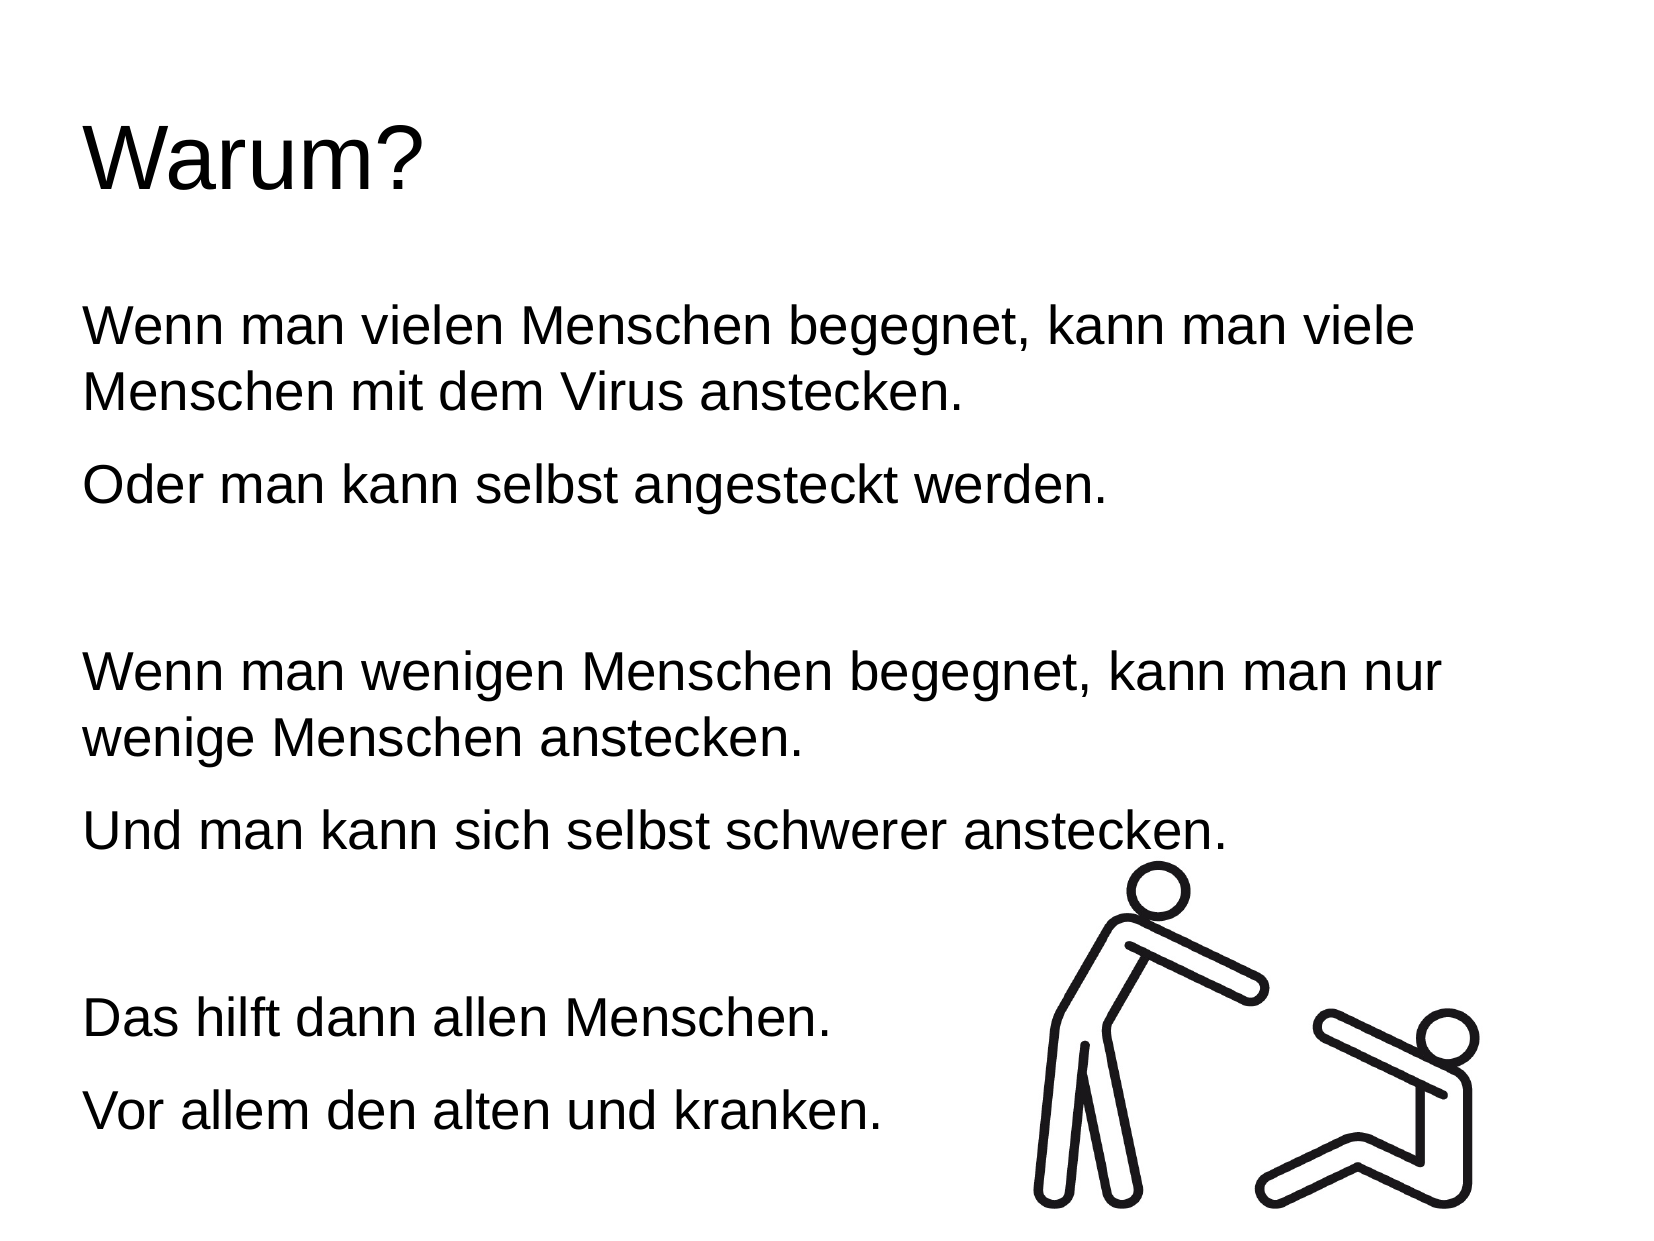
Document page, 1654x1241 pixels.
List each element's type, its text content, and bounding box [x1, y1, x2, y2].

title Warum? [82, 49, 1571, 257]
list Wenn man vielen Menschen begegnet, kann man viele Menschen mit dem Virus anstecken. Oder man kann selbst angesteckt werden. Wenn man wenigen Menschen begegnet, kann man nur wenige Menschen anstecken. Und man kann sich selbst schwerer anstecken. Das hilft dann allen Menschen. Vor allem den alten und kranken. [82, 290, 1571, 1145]
picture [1022, 851, 1489, 1217]
